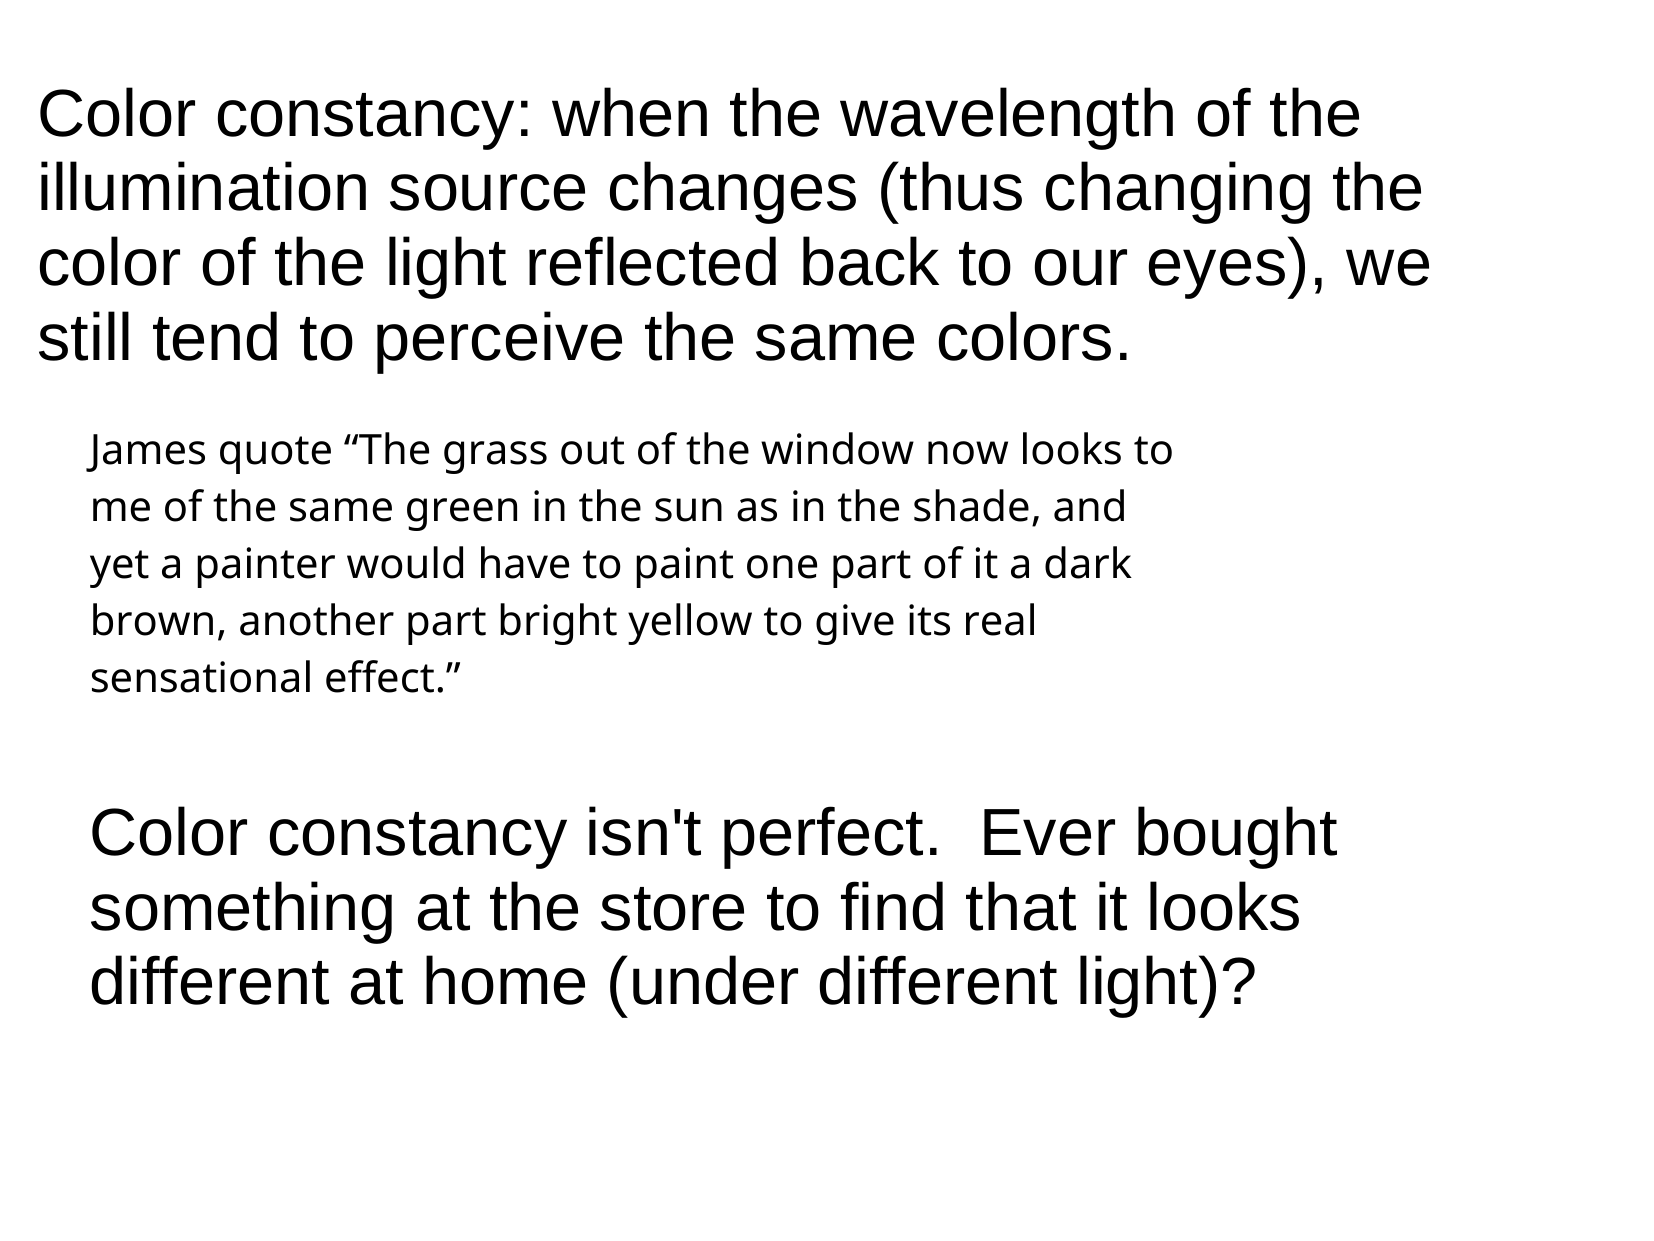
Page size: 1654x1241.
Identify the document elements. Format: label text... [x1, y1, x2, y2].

text_box James quote “The grass out of the window now looks to me of the same green in the sun as in the shade, and yet a painter would have to paint one part of it a dark brown, another part bright yellow to give its real sensational effect.” [75, 412, 1198, 681]
subtitle Color constancy: when the wavelength of the illumination source changes (thus changing the color of the light reflected back to our eyes), we still tend to perceive the same colors. [37, 37, 1526, 413]
text_box Color constancy isn't perfect. Ever bought something at the store to find that it looks different at home (under different light)? [75, 787, 1388, 1027]
